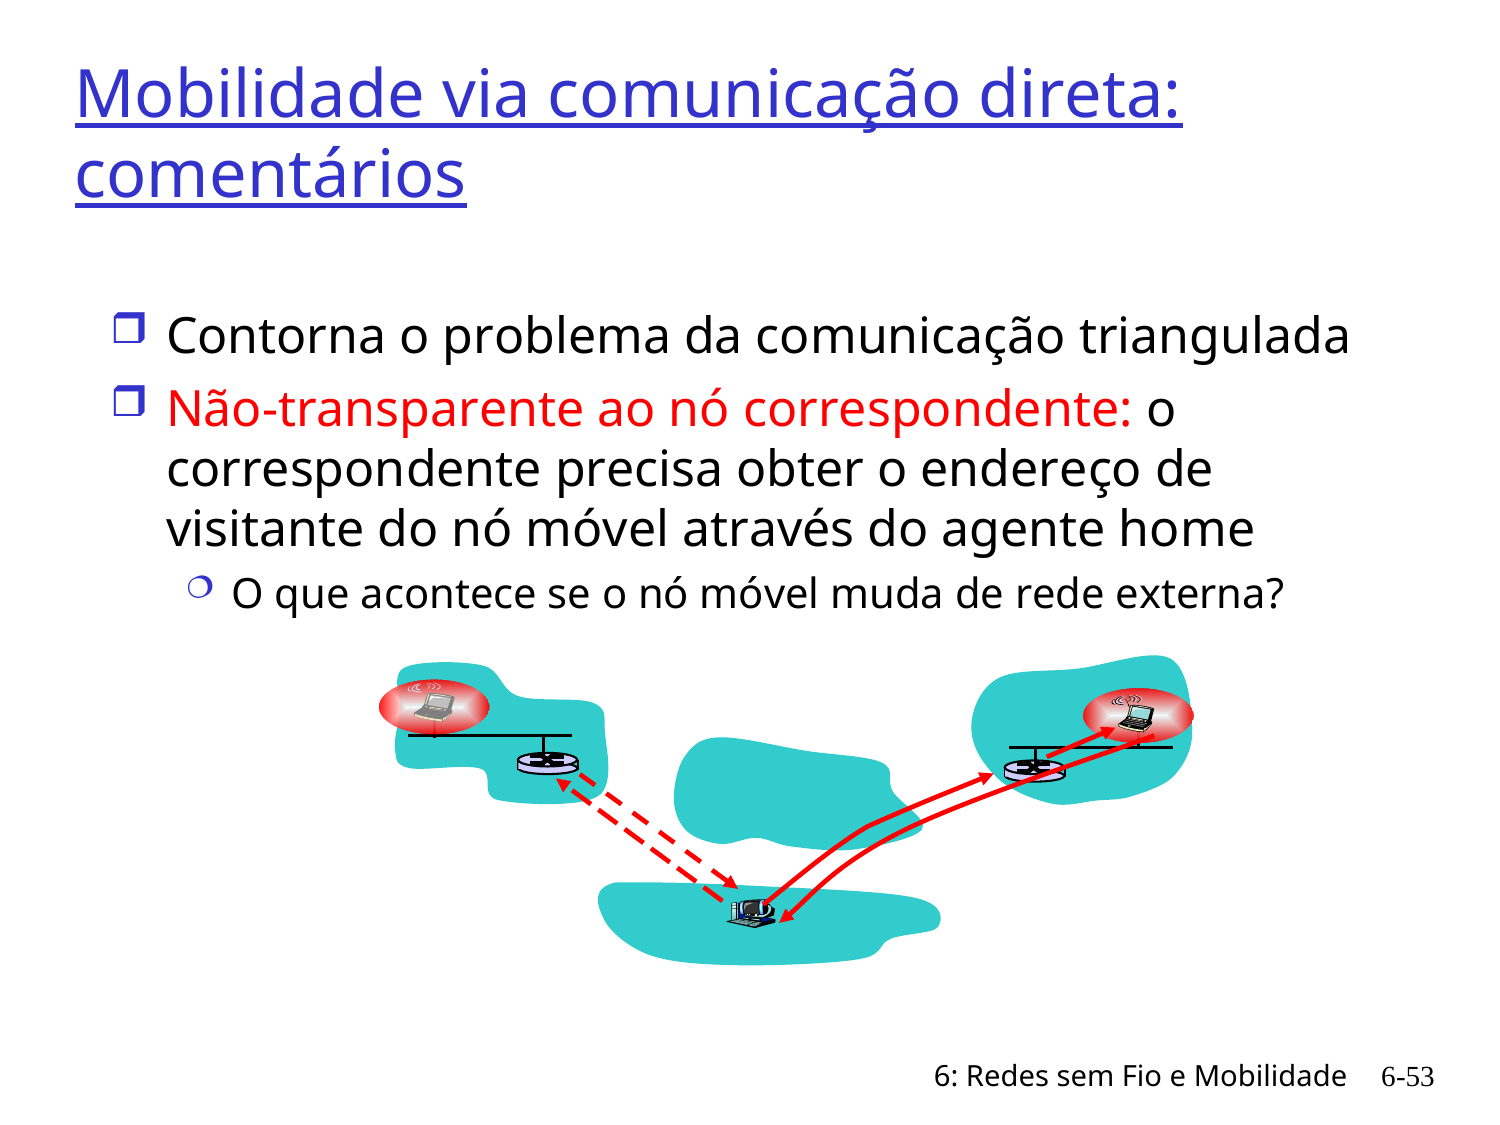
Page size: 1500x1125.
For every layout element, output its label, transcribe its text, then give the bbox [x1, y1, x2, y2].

text_box [1081, 728, 1151, 746]
text_box [597, 882, 941, 966]
text_box [673, 737, 908, 851]
text_box 6-<number> [1339, 1050, 1451, 1125]
text_box 6: Redes sem Fio e Mobilidade [728, 1050, 1339, 1125]
text_box [379, 662, 609, 805]
text_box [837, 810, 920, 851]
chart [1111, 694, 1155, 733]
text_box Contorna o problema da comunicação triangulada Não-transparente ao nó correspondente: o correspondente precisa obter o endereço de visitante do nó móvel através do agente home O que acontece se o nó móvel muda de rede externa? [95, 296, 1423, 984]
text_box [1037, 749, 1106, 769]
chart [726, 899, 777, 929]
text_box [971, 655, 1194, 805]
text_box Mobilidade via comunicação direta: comentários [59, 37, 1449, 225]
text_box [883, 825, 923, 845]
